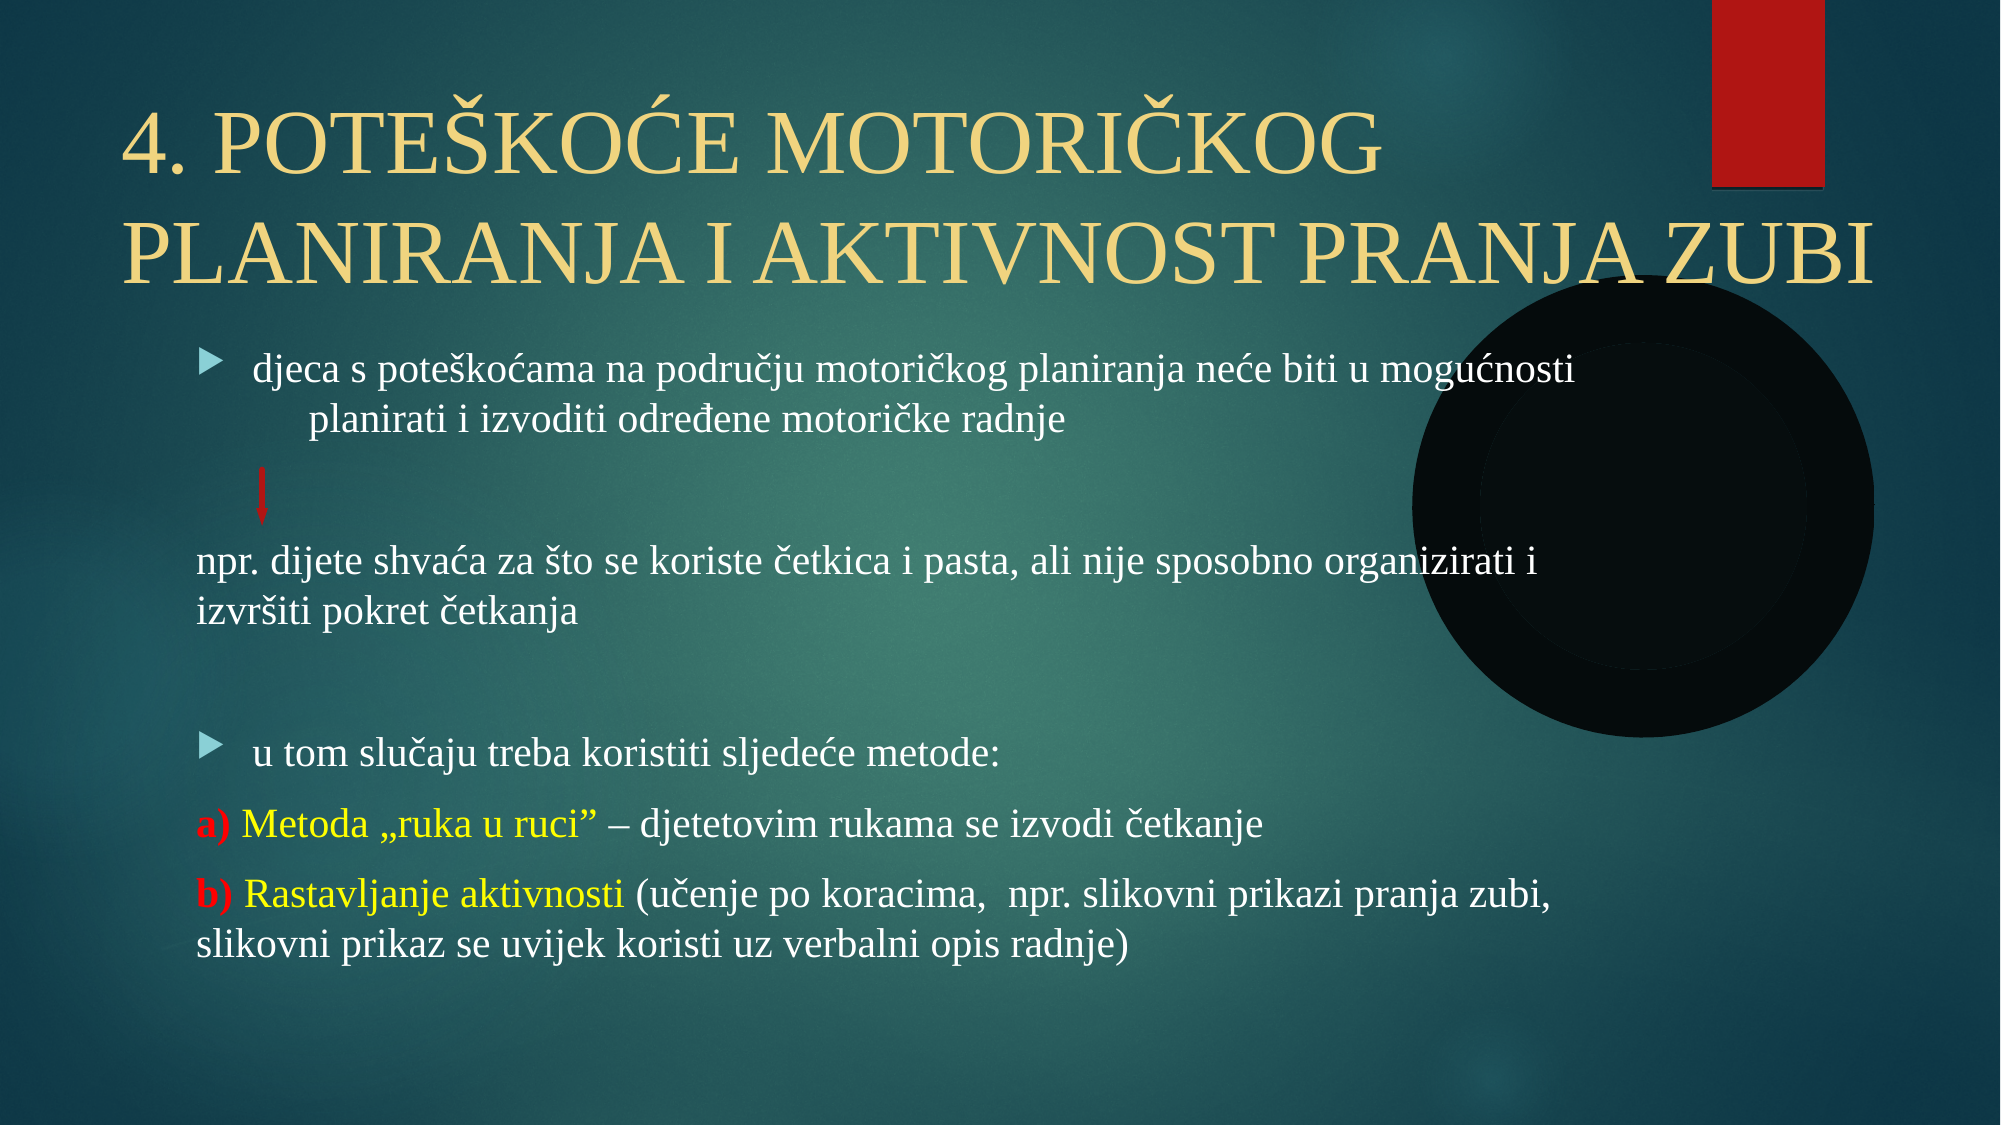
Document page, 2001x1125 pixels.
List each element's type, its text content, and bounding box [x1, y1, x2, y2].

title 4. POTEŠKOĆE MOTORIČKOG PLANIRANJA I AKTIVNOST PRANJA ZUBI [106, 74, 1911, 305]
list djeca s poteškoćama na području motoričkog planiranja neće biti u mogućnosti planirati i izvoditi određene motoričke radnje npr. dijete shvaća za što se koriste četkica i pasta, ali nije sposobno organizirati i izvršiti pokret četkanja u tom slučaju treba koristiti sljedeće metode: a) Metoda „ruka u ruci” – djetetovim rukama se izvodi četkanje b) Rastavljanje aktivnosti (učenje po koracima, npr. slikovni prikazi pranja zubi, slikovni prikaz se uvijek koristi uz verbalni opis radnje) [181, 332, 1672, 1083]
